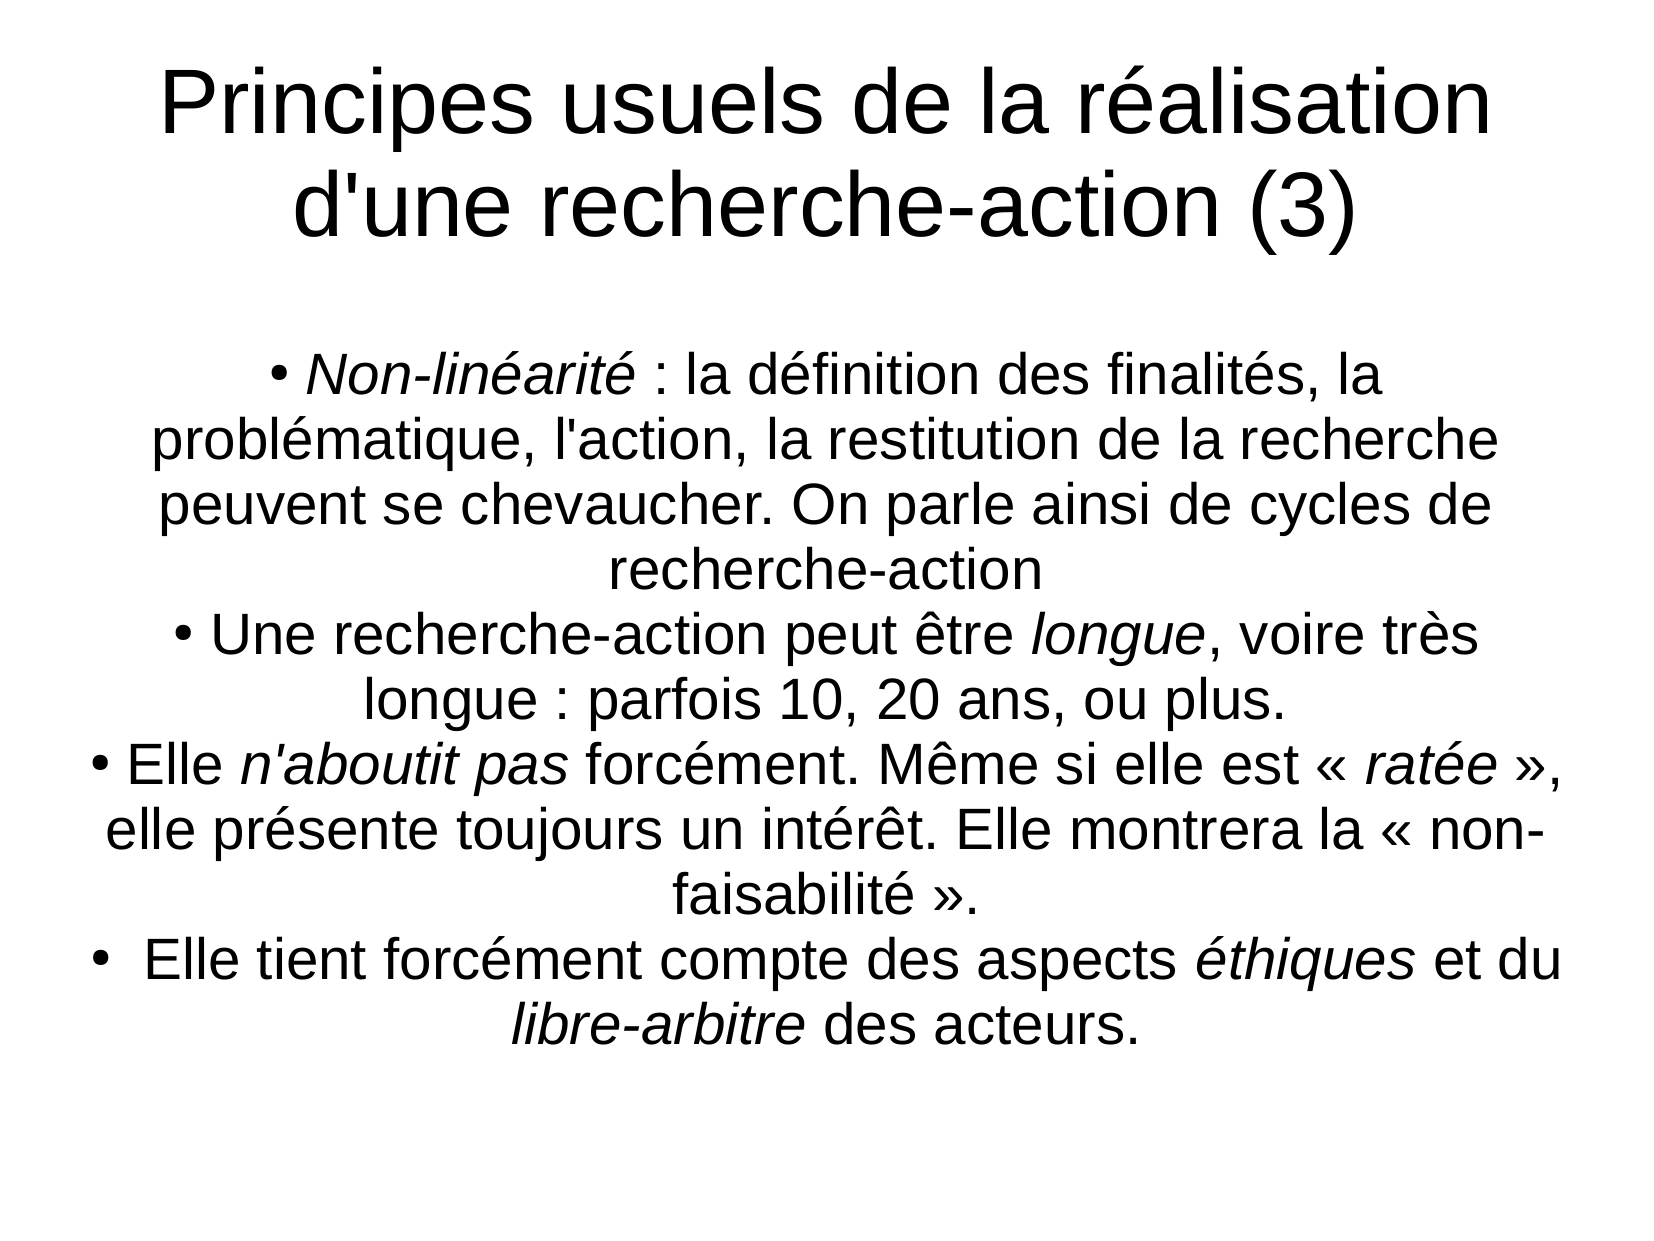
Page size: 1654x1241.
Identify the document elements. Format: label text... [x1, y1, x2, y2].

title Principes usuels de la réalisation d'une recherche-action (3) [82, 50, 1571, 256]
subtitle Non-linéarité : la définition des finalités, la problématique, l'action, la restitution de la recherche peuvent se chevaucher. On parle ainsi de cycles de recherche-action Une recherche-action peut être longue, voire très longue : parfois 10, 20 ans, ou plus. Elle n'aboutit pas forcément. Même si elle est « ratée », elle présente toujours un intérêt. Elle montrera la « non-faisabilité ». Elle tient forcément compte des aspects éthiques et du libre-arbitre des acteurs. [82, 297, 1571, 1102]
